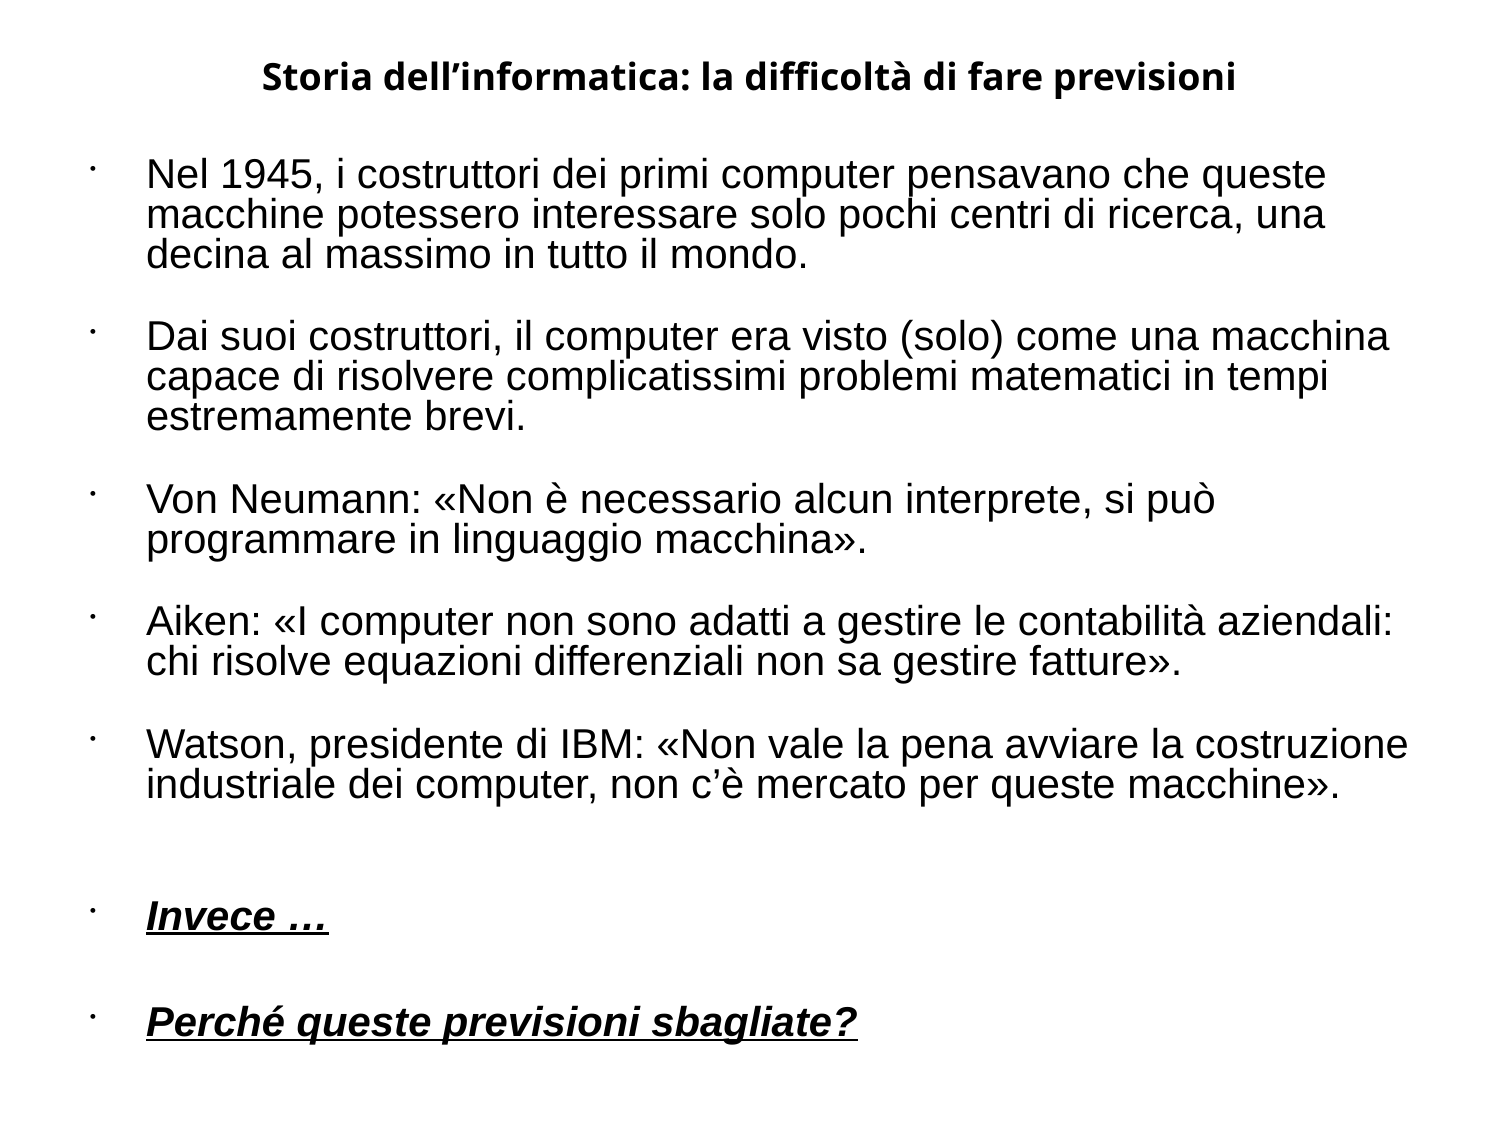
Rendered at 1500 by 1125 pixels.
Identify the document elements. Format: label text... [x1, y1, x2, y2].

list Nel 1945, i costruttori dei primi computer pensavano che queste macchine potessero interessare solo pochi centri di ricerca, una decina al massimo in tutto il mondo. Dai suoi costruttori, il computer era visto (solo) come una macchina capace di risolvere complicatissimi problemi matematici in tempi estremamente brevi. Von Neumann: «Non è necessario alcun interprete, si può programmare in linguaggio macchina». Aiken: «I computer non sono adatti a gestire le contabilità aziendali: chi risolve equazioni differenziali non sa gestire fatture». Watson, presidente di IBM: «Non vale la pena avviare la costruzione industriale dei computer, non c’è mercato per queste macchine». Invece … Perché queste previsioni sbagliate? [75, 148, 1425, 1005]
title Storia dell’informatica: la difficoltà di fare previsioni [75, 45, 1425, 126]
